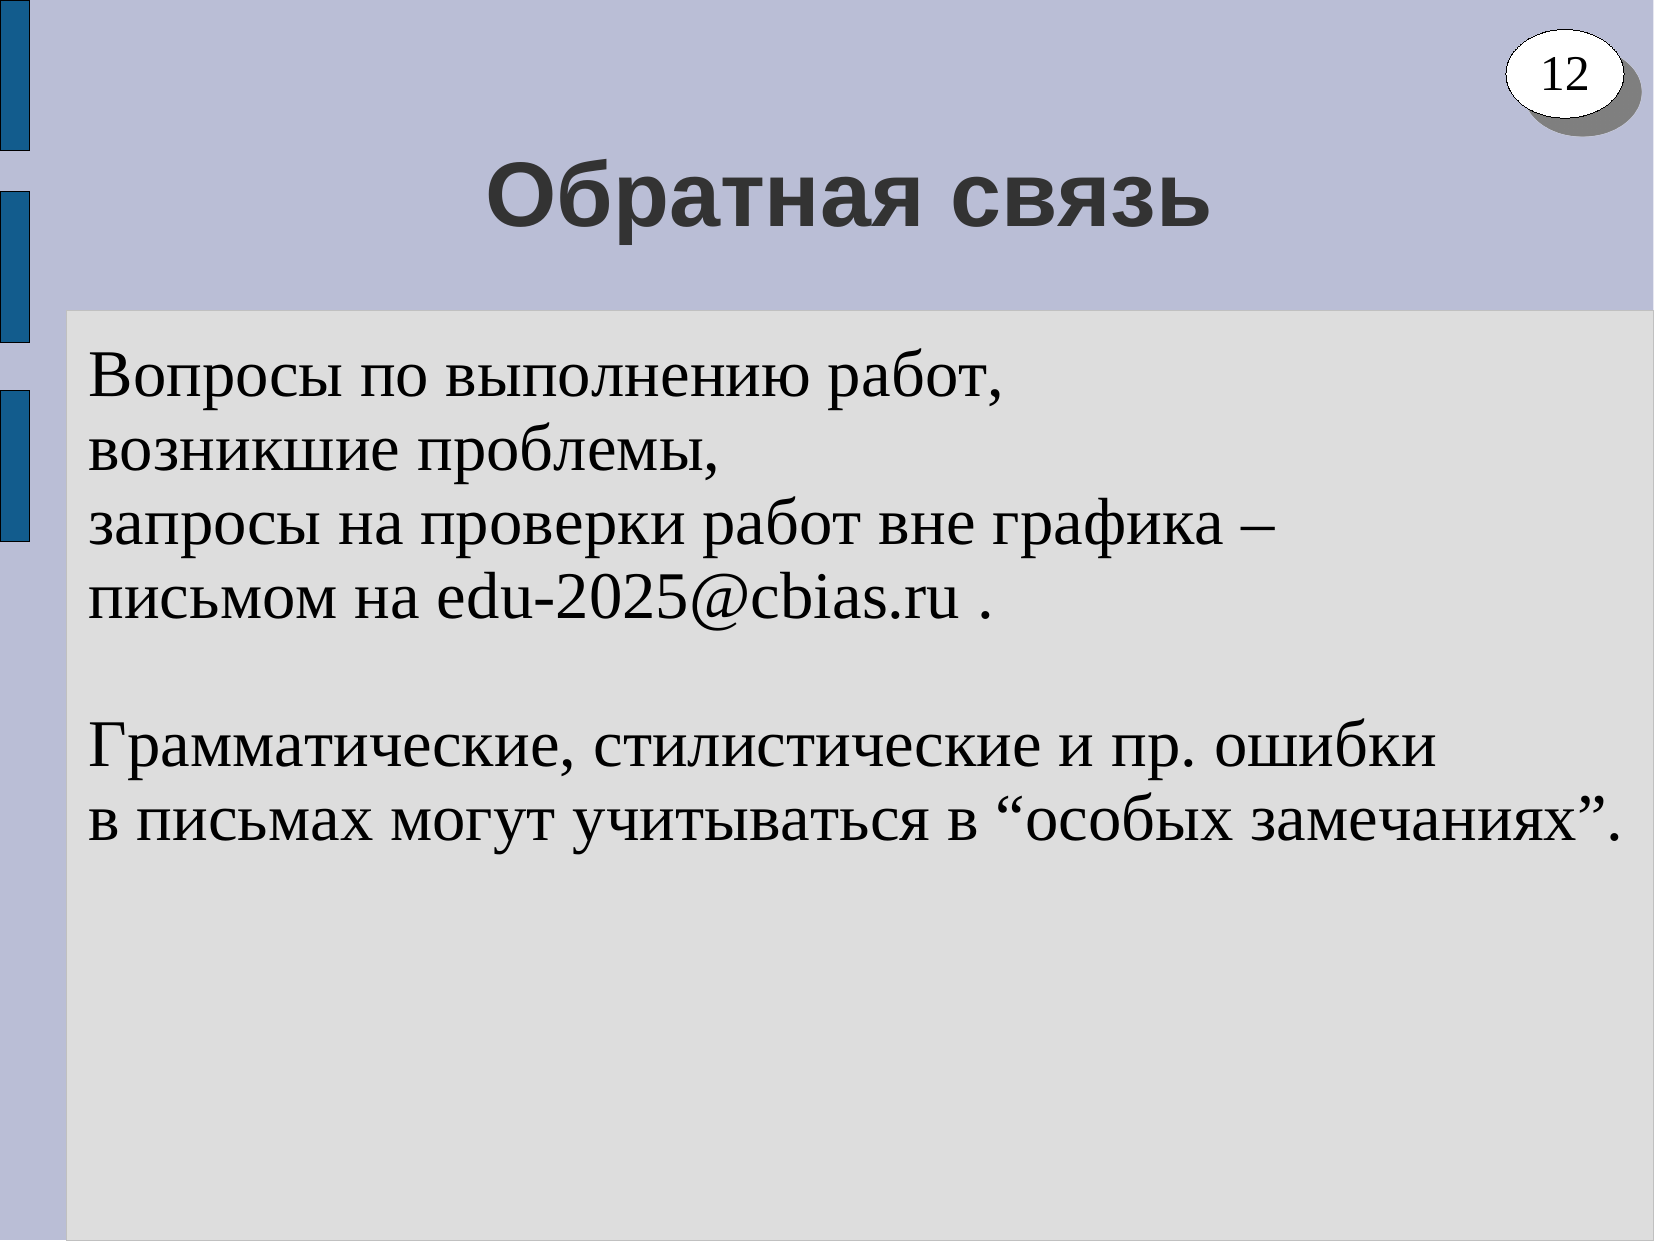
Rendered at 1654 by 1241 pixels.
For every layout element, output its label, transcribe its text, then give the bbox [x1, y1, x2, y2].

text_box 12 [1505, 29, 1625, 119]
text_box Вопросы по выполнению работ, возникшие проблемы, запросы на проверки работ вне графика – письмом на edu-2025@cbias.ru . Грамматические, стилистические и пр. ошибки в письмах могут учитываться в “особых замечаниях”. [88, 336, 1624, 1241]
title Обратная связь [121, 91, 1534, 299]
